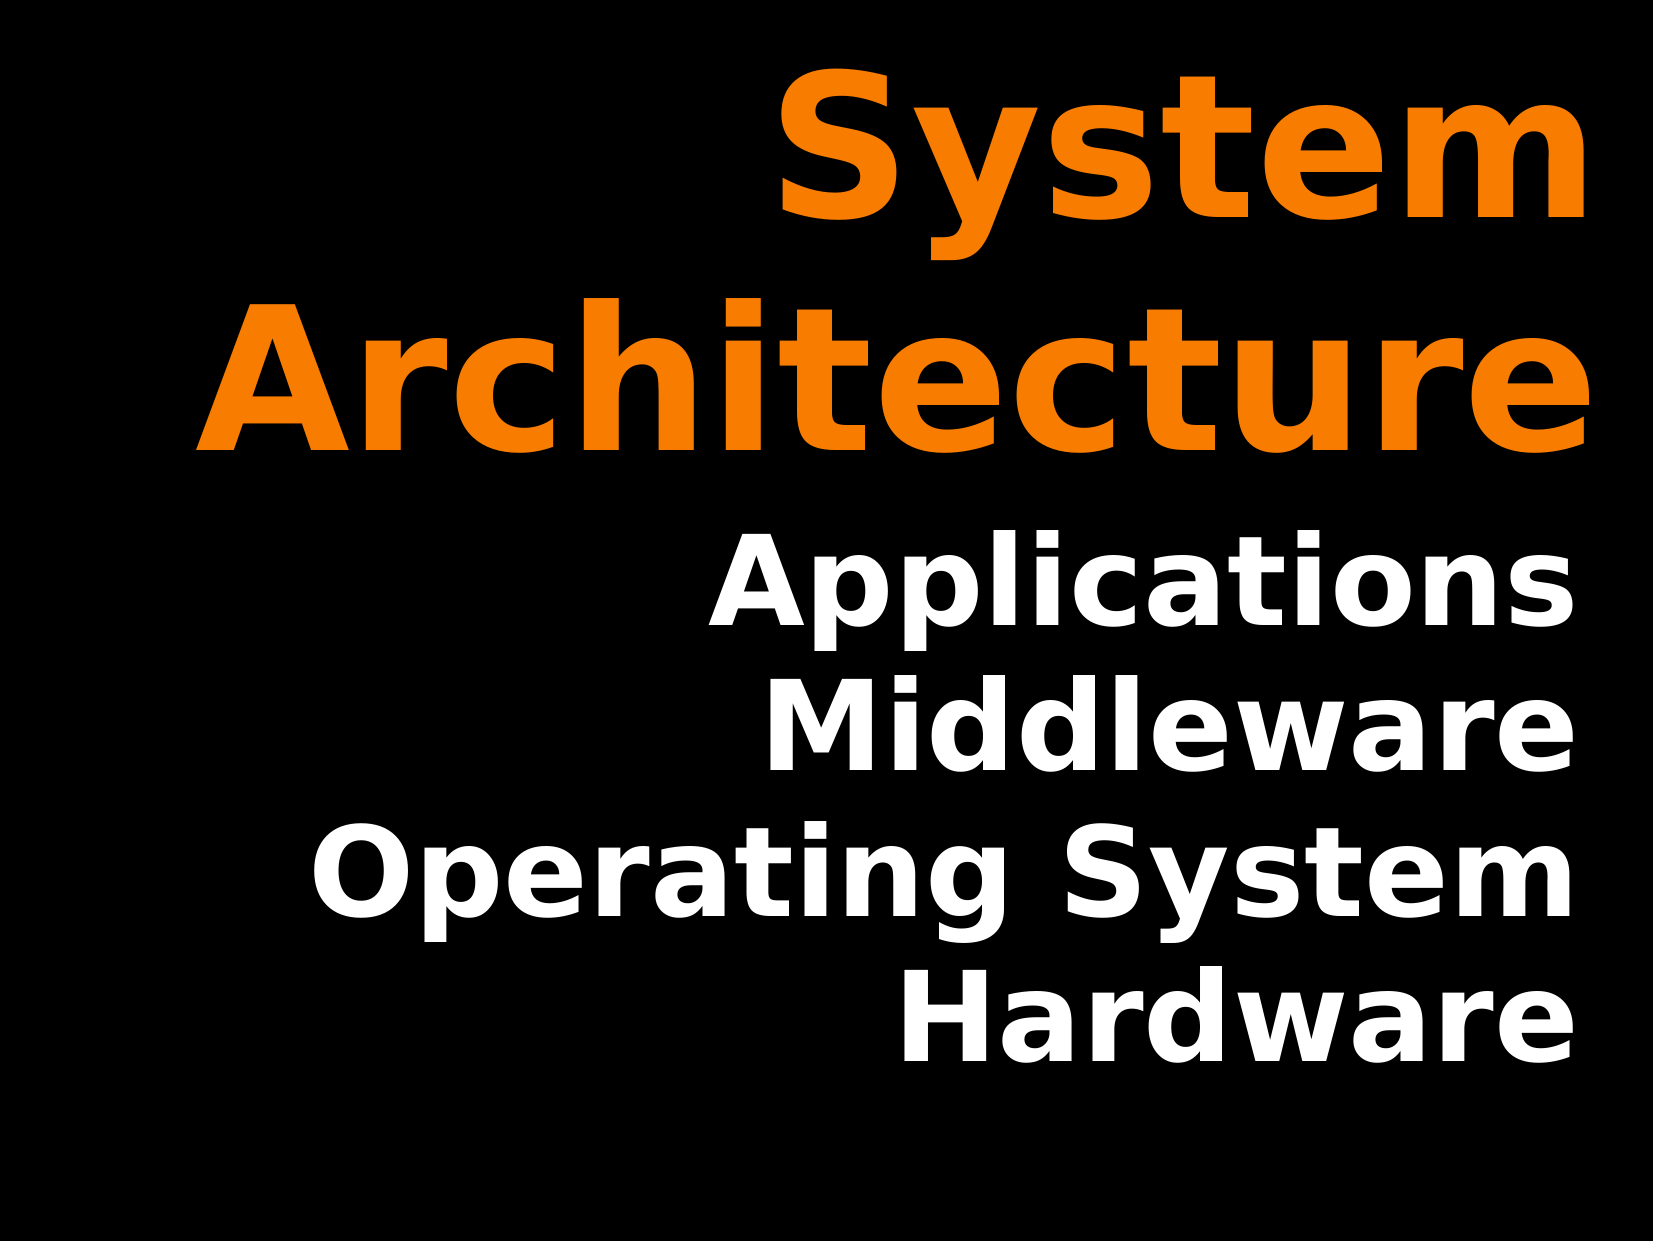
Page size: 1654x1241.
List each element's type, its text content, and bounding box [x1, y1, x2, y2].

text_box System Architecture [61, 24, 1616, 519]
text_box Applications Middleware Operating System Hardware [59, 501, 1595, 1099]
